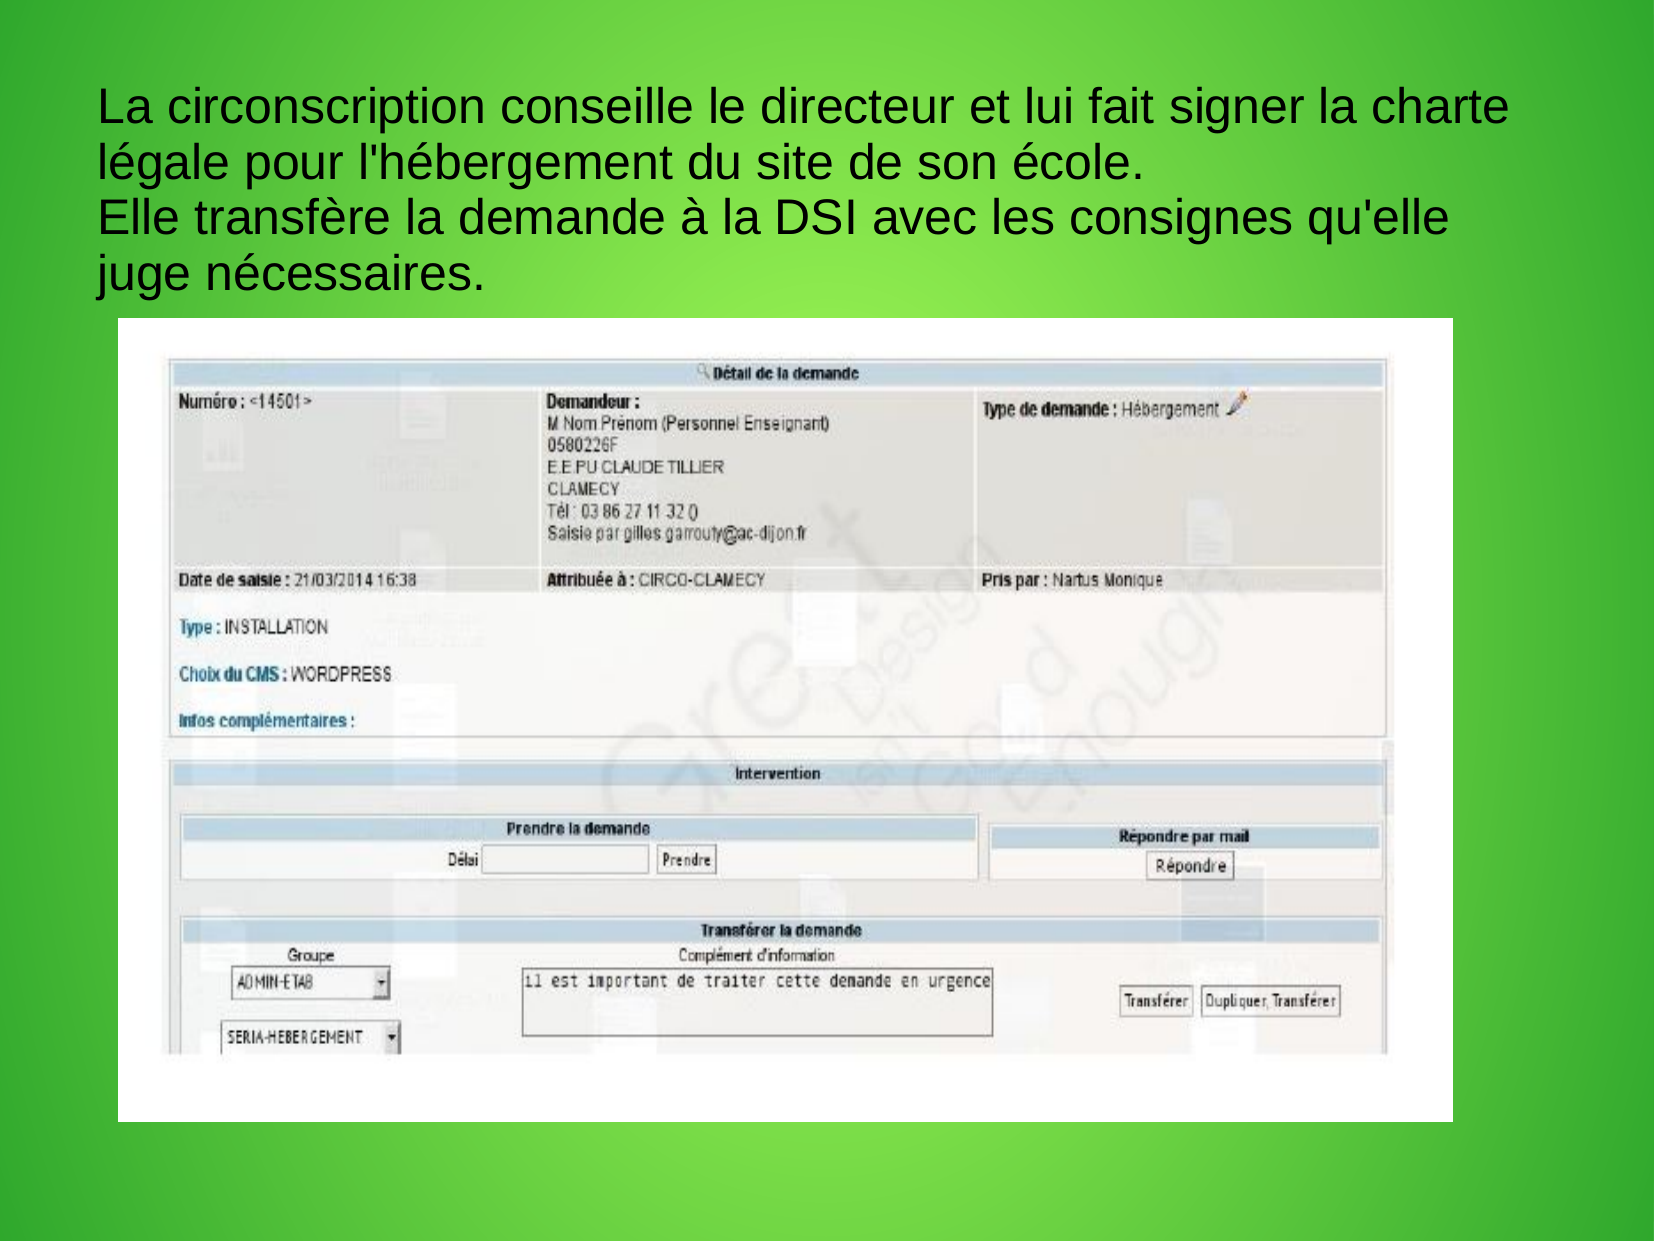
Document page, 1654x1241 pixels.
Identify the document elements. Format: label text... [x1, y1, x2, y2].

text_box La circonscription conseille le directeur et lui fait signer la charte légale pour l'hébergement du site de son école. Elle transfère la demande à la DSI avec les consignes qu'elle juge nécessaires. [82, 70, 1548, 309]
picture [118, 318, 1453, 1123]
